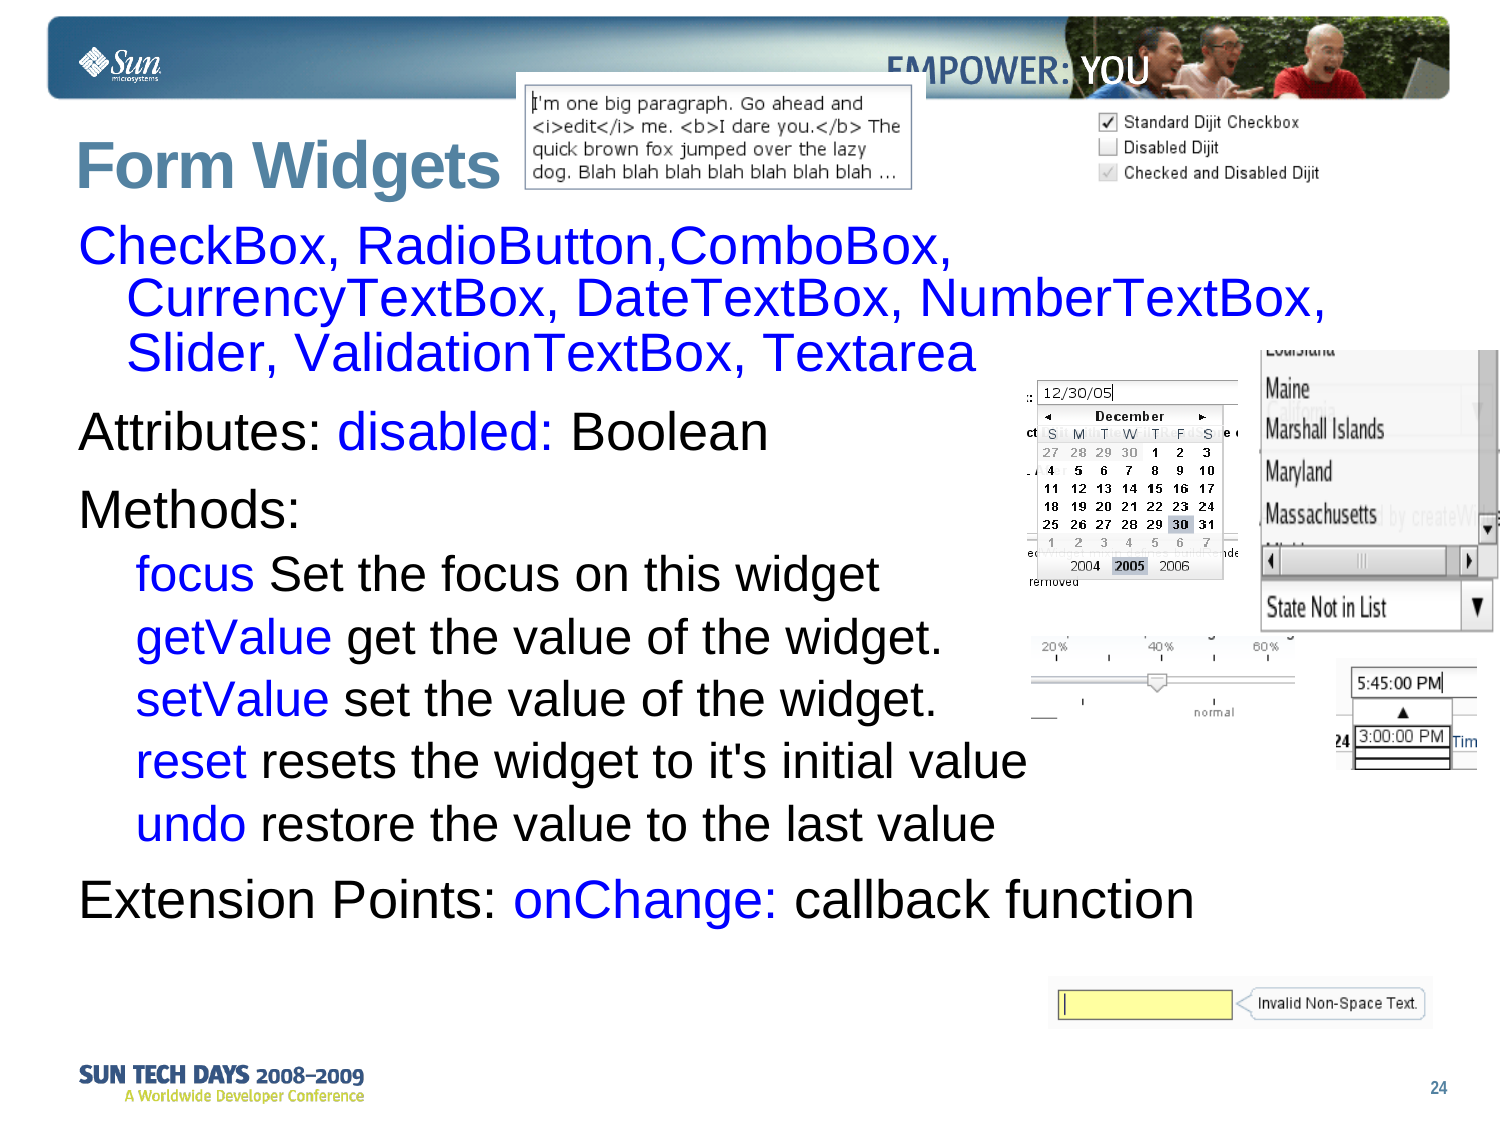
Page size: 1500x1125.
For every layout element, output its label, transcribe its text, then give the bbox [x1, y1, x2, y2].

title Form Widgets [75, 134, 1437, 239]
list CheckBox, RadioButton,ComboBox, CurrencyTextBox, DateTextBox, NumberTextBox, Slider, ValidationTextBox, Textarea Attributes: disabled: Boolean Methods: focus Set the focus on this widget getValue get the value of the widget. setValue set the value of the widget. reset resets the widget to it's initial value undo restore the value to the last value Extension Points: onChange: callback function [58, 223, 1396, 1028]
picture [0, 0, 1500, 1125]
